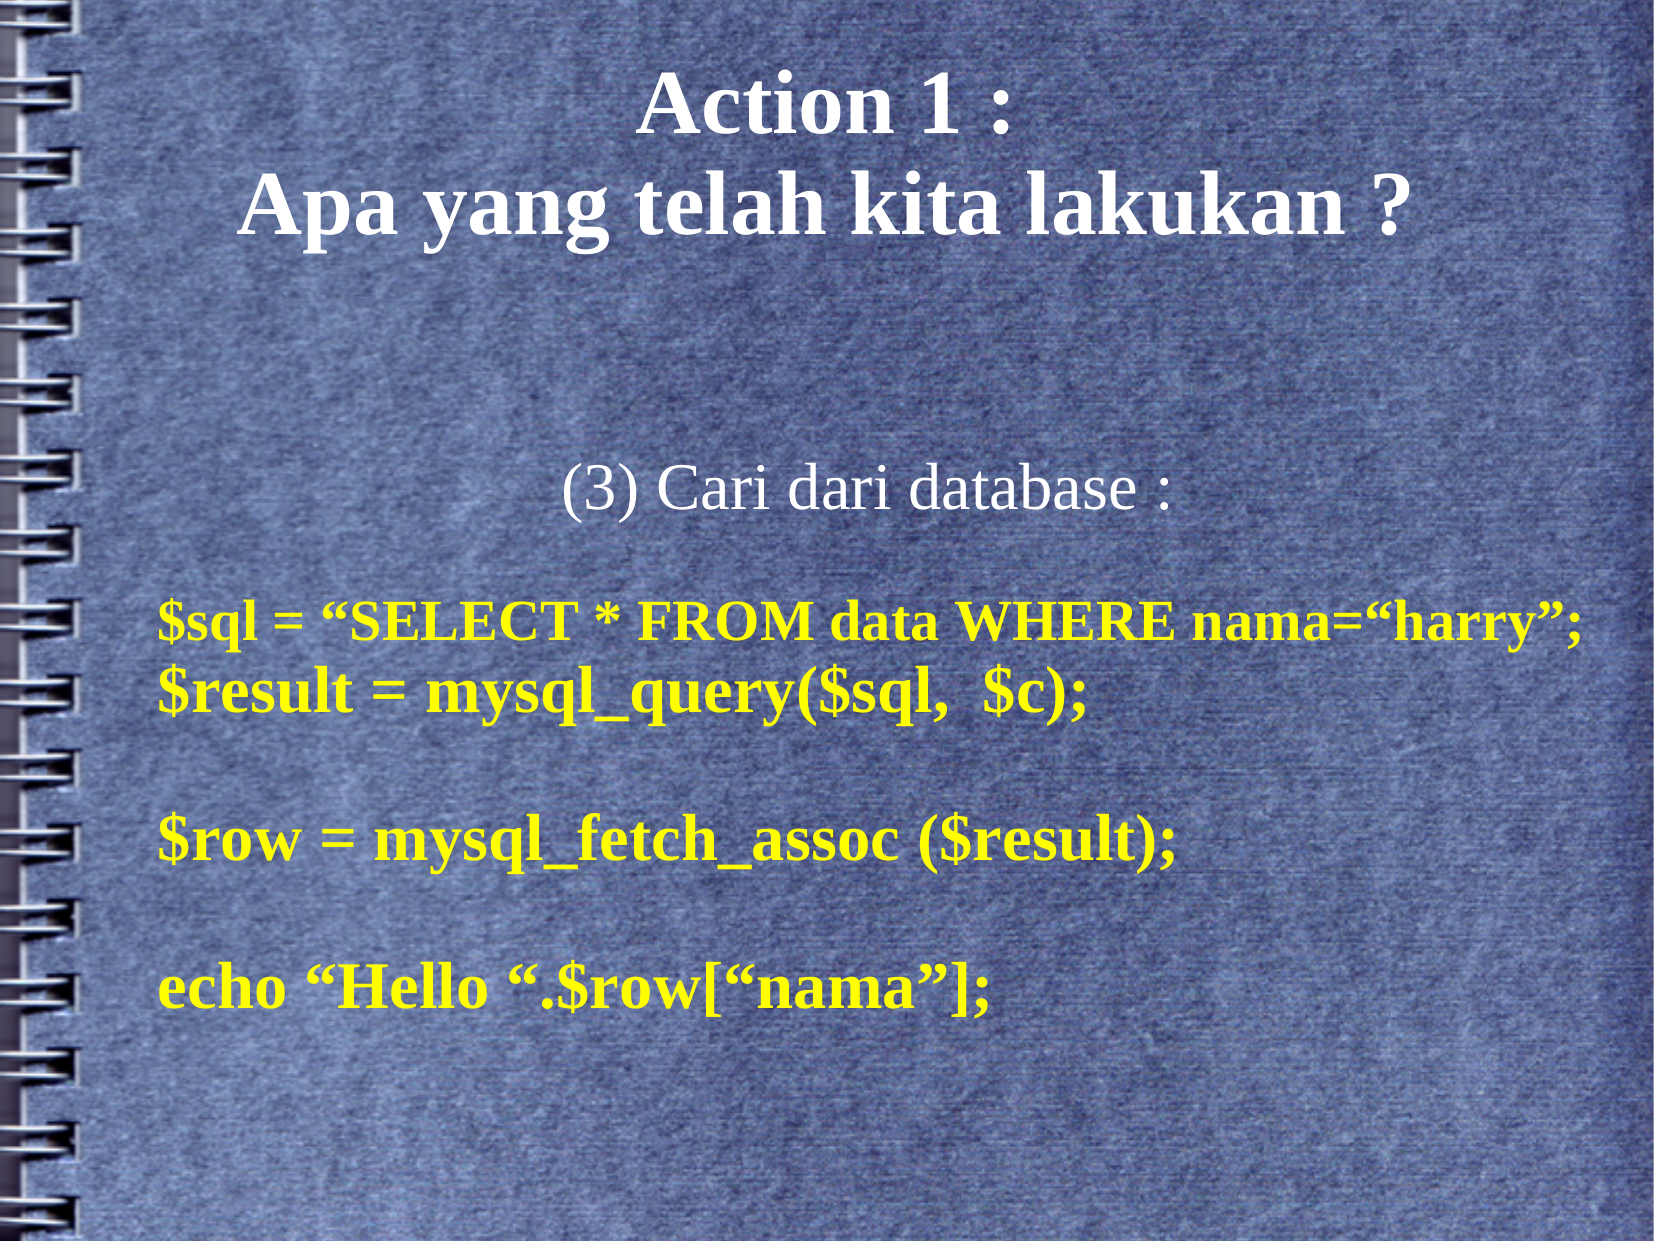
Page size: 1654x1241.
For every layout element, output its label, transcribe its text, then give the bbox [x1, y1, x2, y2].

subtitle (3) Cari dari database : $sql = “SELECT * FROM data WHERE nama=“harry”; $result = mysql_query($sql, $c); $row = mysql_fetch_assoc ($result); echo “Hello “.$row[“nama”]; [82, 297, 1654, 1102]
picture [0, 0, 1654, 1241]
title Action 1 : Apa yang telah kita lakukan ? [82, 51, 1571, 255]
